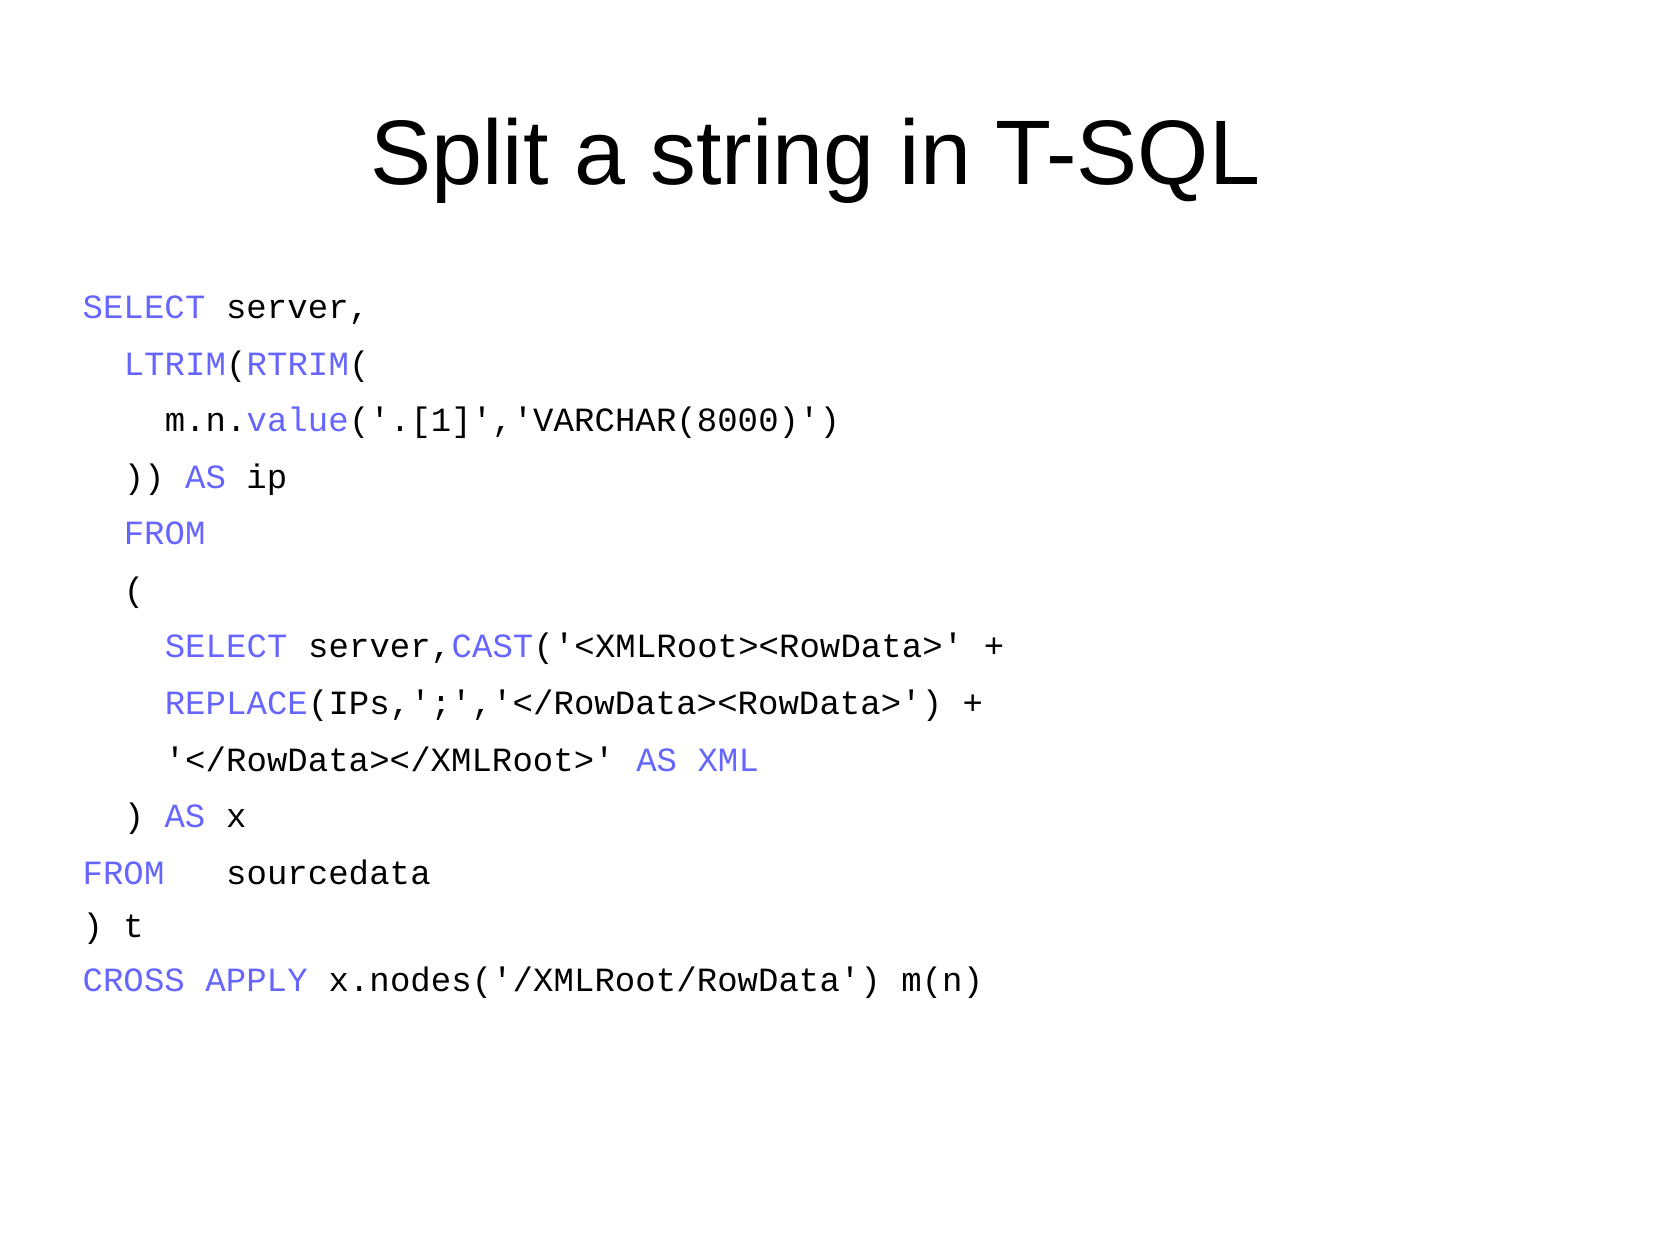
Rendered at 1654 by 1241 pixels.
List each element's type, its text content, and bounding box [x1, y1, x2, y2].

title Split a string in T-SQL [82, 49, 1571, 257]
list SELECT server, LTRIM(RTRIM( m.n.value('.[1]','VARCHAR(8000)') )) AS ip FROM ( SELECT server,CAST('<XMLRoot><RowData>' + REPLACE(IPs,';','</RowData><RowData>') + '</RowData></XMLRoot>' AS XML ) AS x FROM sourcedata ) t CROSS APPLY x.nodes('/XMLRoot/RowData') m(n) [82, 290, 1571, 1010]
